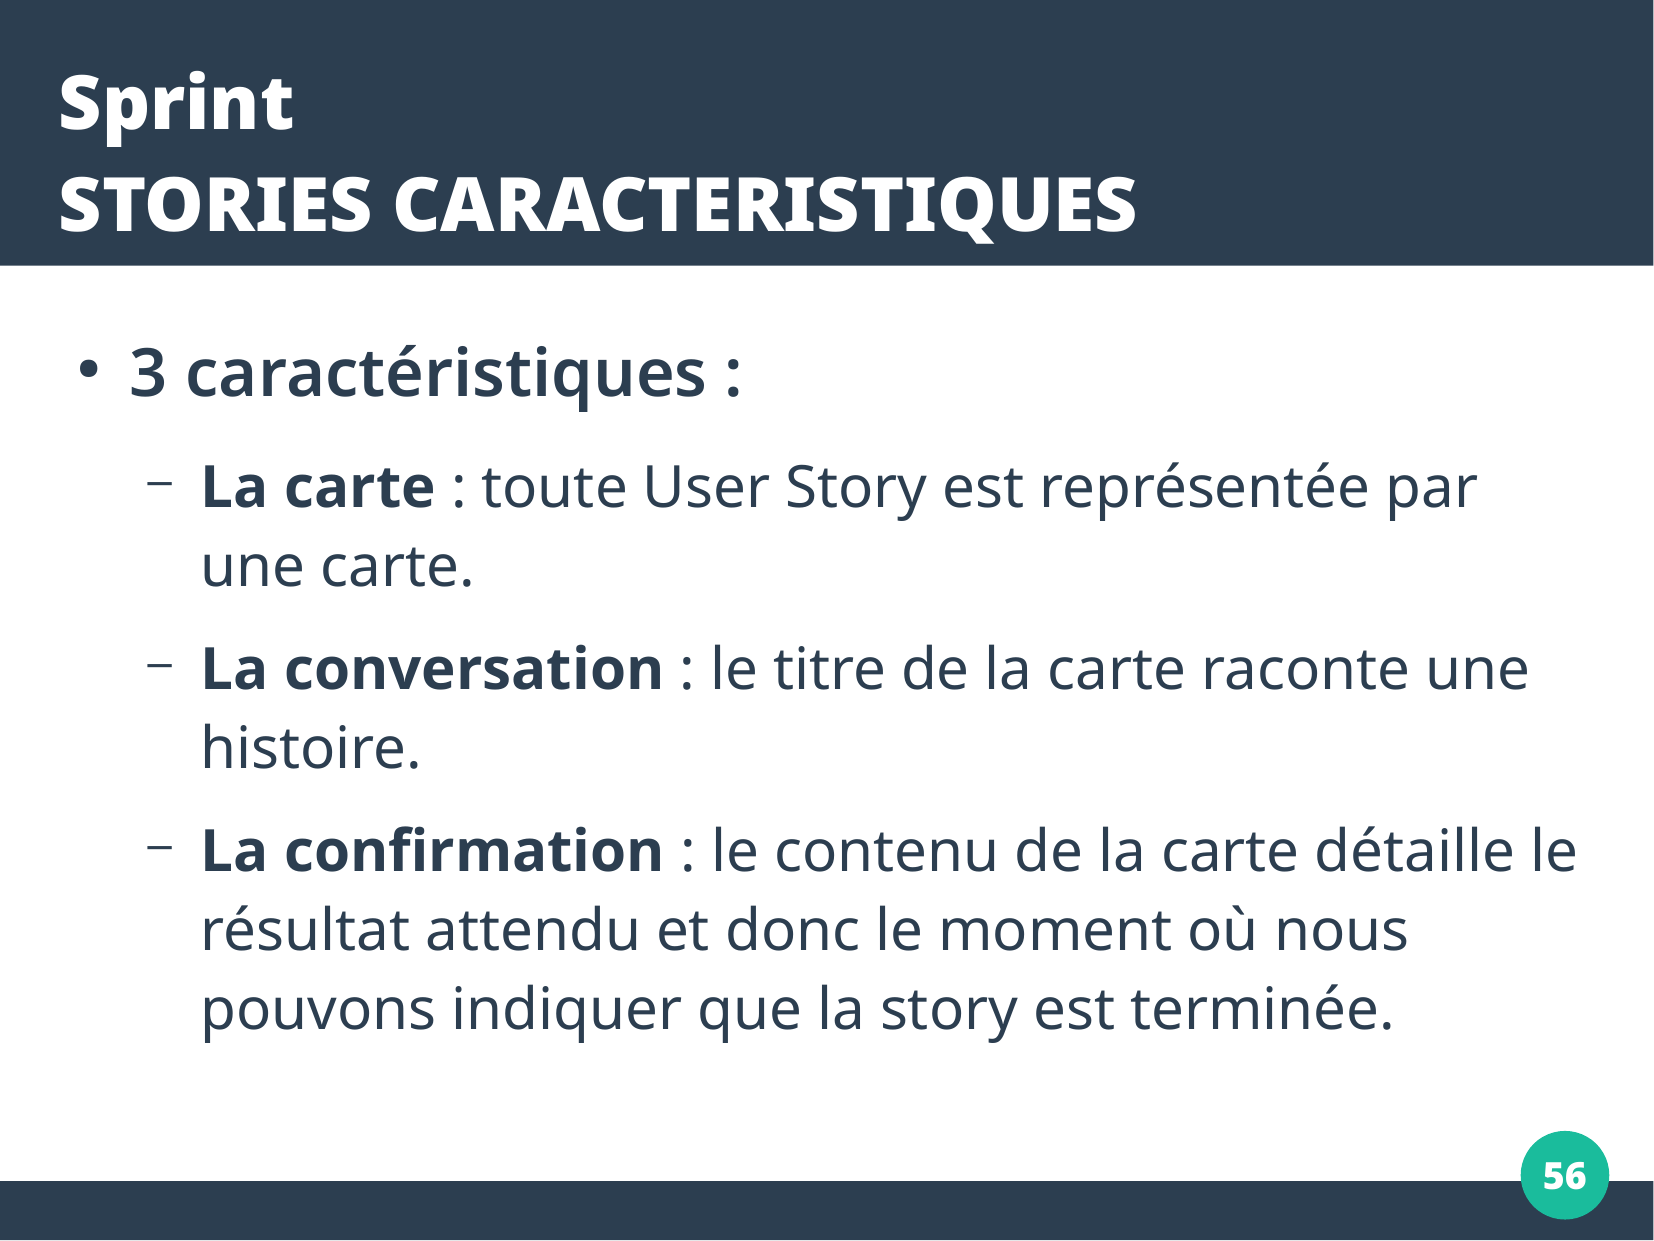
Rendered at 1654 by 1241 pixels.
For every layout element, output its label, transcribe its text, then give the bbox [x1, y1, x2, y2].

list 3 caractéristiques : La carte : toute User Story est représentée par une carte. La conversation : le titre de la carte raconte une histoire. La confirmation : le contenu de la carte détaille le résultat attendu et donc le moment où nous pouvons indiquer que la story est terminée. [59, 324, 1595, 1152]
title Sprint STORIES CARACTERISTIQUES [59, 49, 1595, 207]
